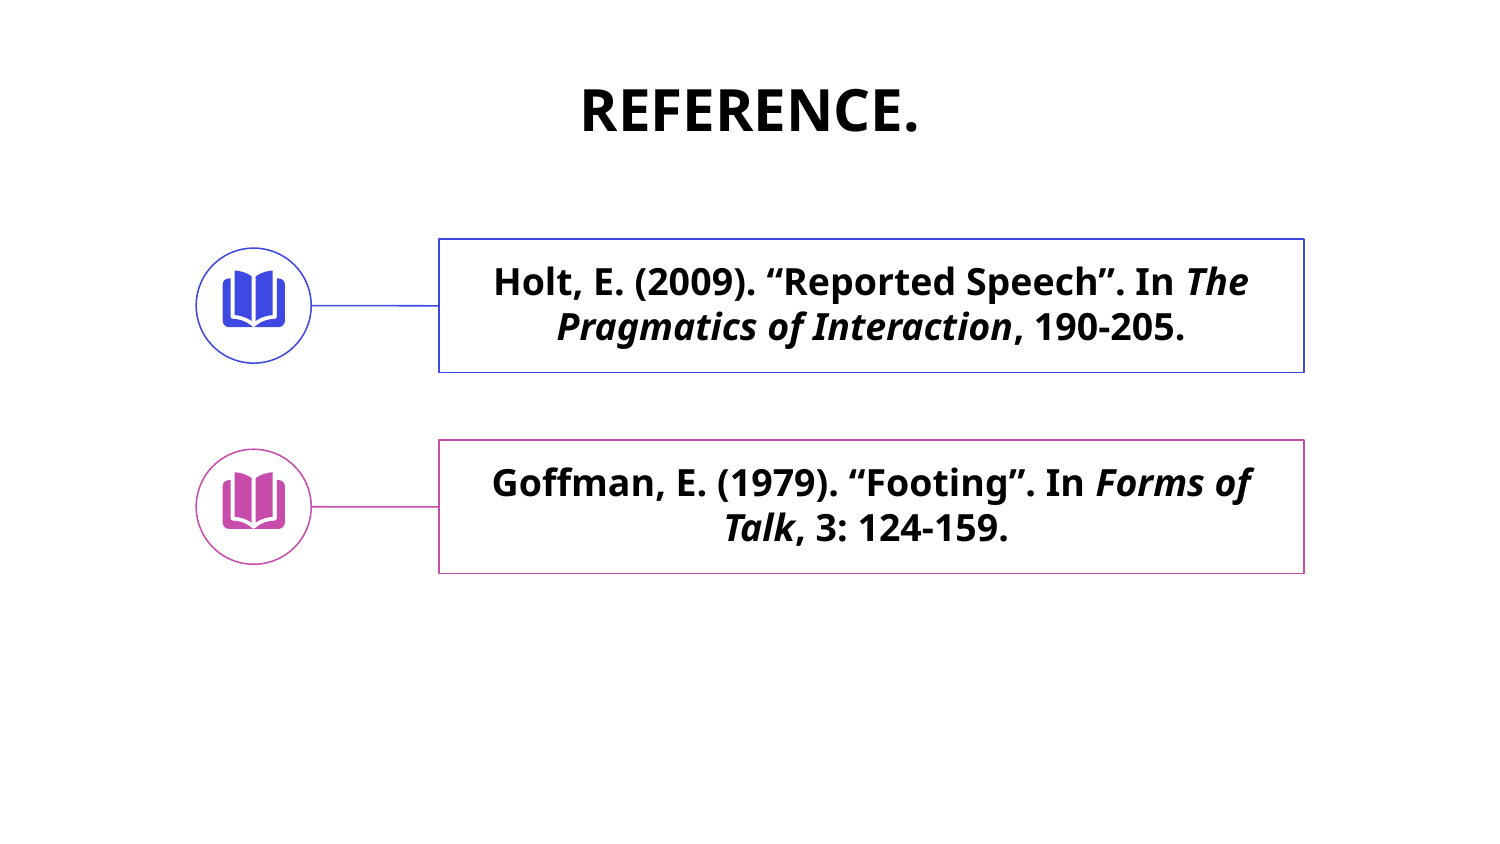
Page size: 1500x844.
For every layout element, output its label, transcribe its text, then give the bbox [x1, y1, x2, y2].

title REFERENCE. [118, 72, 1382, 145]
text_box Holt, E. (2009). “Reported Speech”. In The Pragmatics of Interaction, 190-205. [445, 268, 1298, 369]
text_box [222, 278, 285, 328]
text_box [255, 472, 273, 523]
text_box [255, 270, 273, 321]
text_box [234, 472, 252, 523]
text_box Goffman, E. (1979). “Footing”. In Forms of Talk, 3: 124-159. [445, 469, 1298, 570]
text_box [234, 270, 252, 321]
text_box [222, 480, 285, 529]
